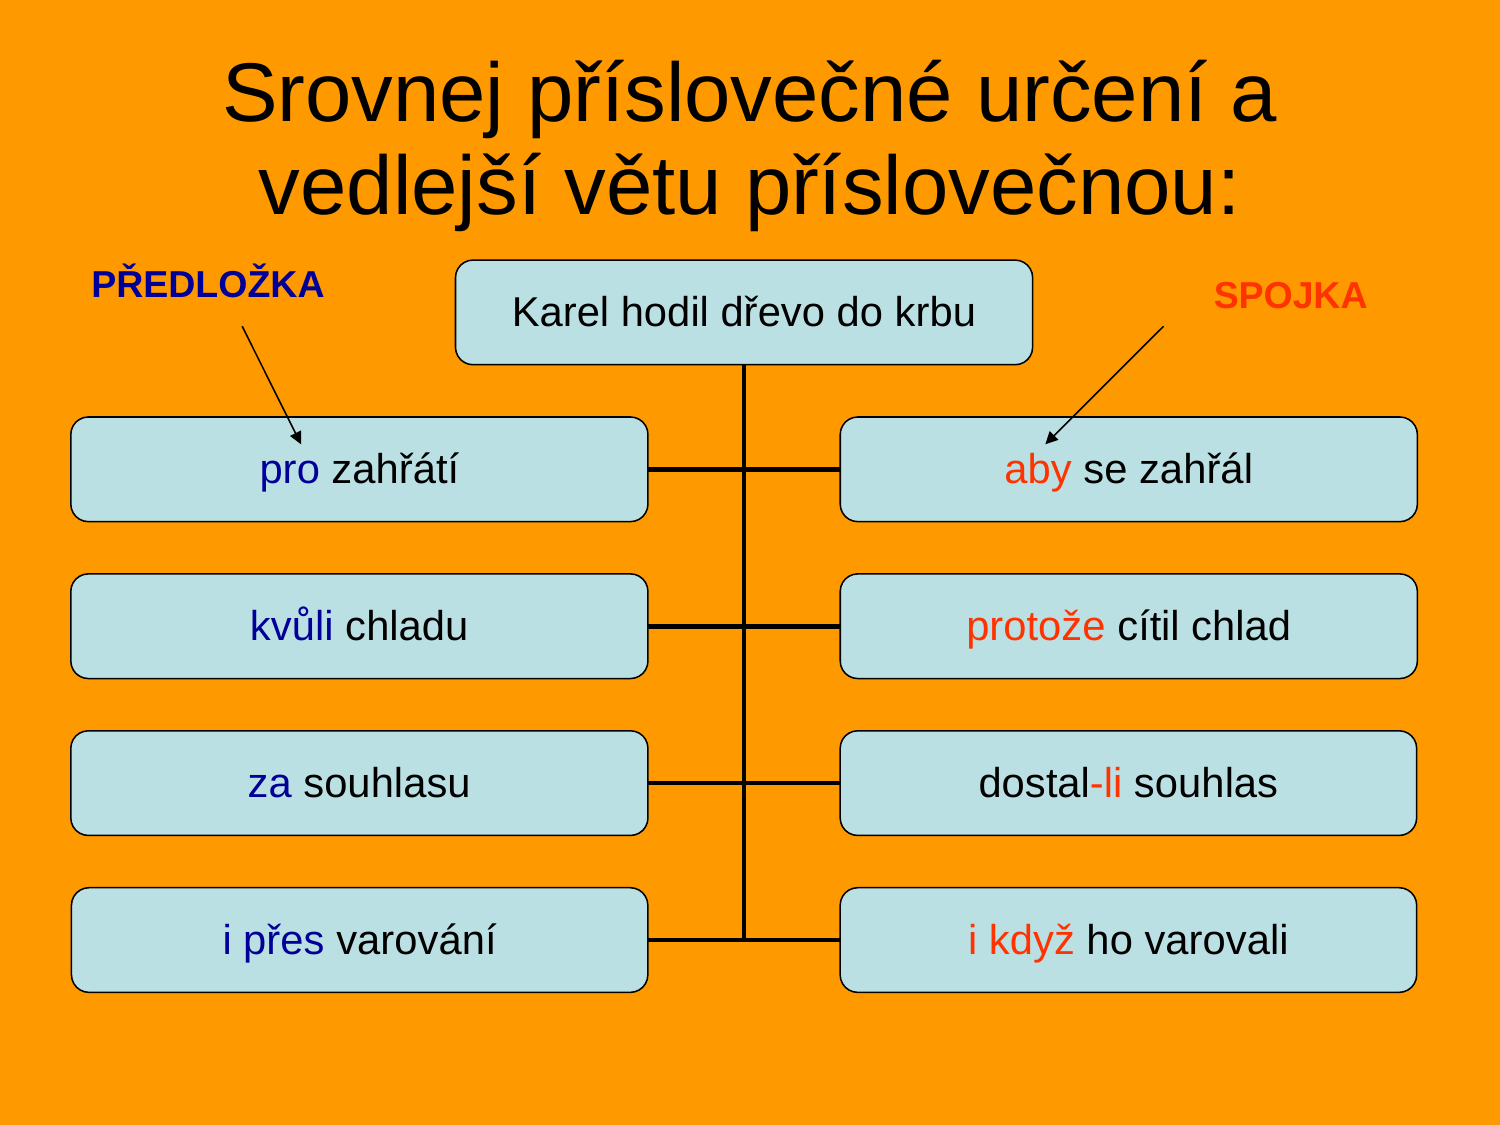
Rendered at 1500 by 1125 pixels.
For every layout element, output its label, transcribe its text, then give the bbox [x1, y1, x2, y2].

text_box dostal-li souhlas [840, 730, 1417, 836]
text_box pro zahřátí [70, 416, 648, 522]
text_box kvůli chladu [70, 573, 648, 679]
text_box protože cítil chlad [840, 573, 1418, 679]
text_box aby se zahřál [840, 416, 1418, 522]
text_box SPOJKA [1198, 267, 1400, 325]
text_box i přes varování [71, 887, 648, 993]
text_box Karel hodil dřevo do krbu [455, 260, 1033, 365]
text_box za souhlasu [70, 730, 648, 836]
text_box PŘEDLOŽKA [76, 255, 349, 313]
text_box i když ho varovali [840, 887, 1417, 993]
title Srovnej příslovečné určení a vedlejší větu příslovečnou: [75, 31, 1426, 247]
